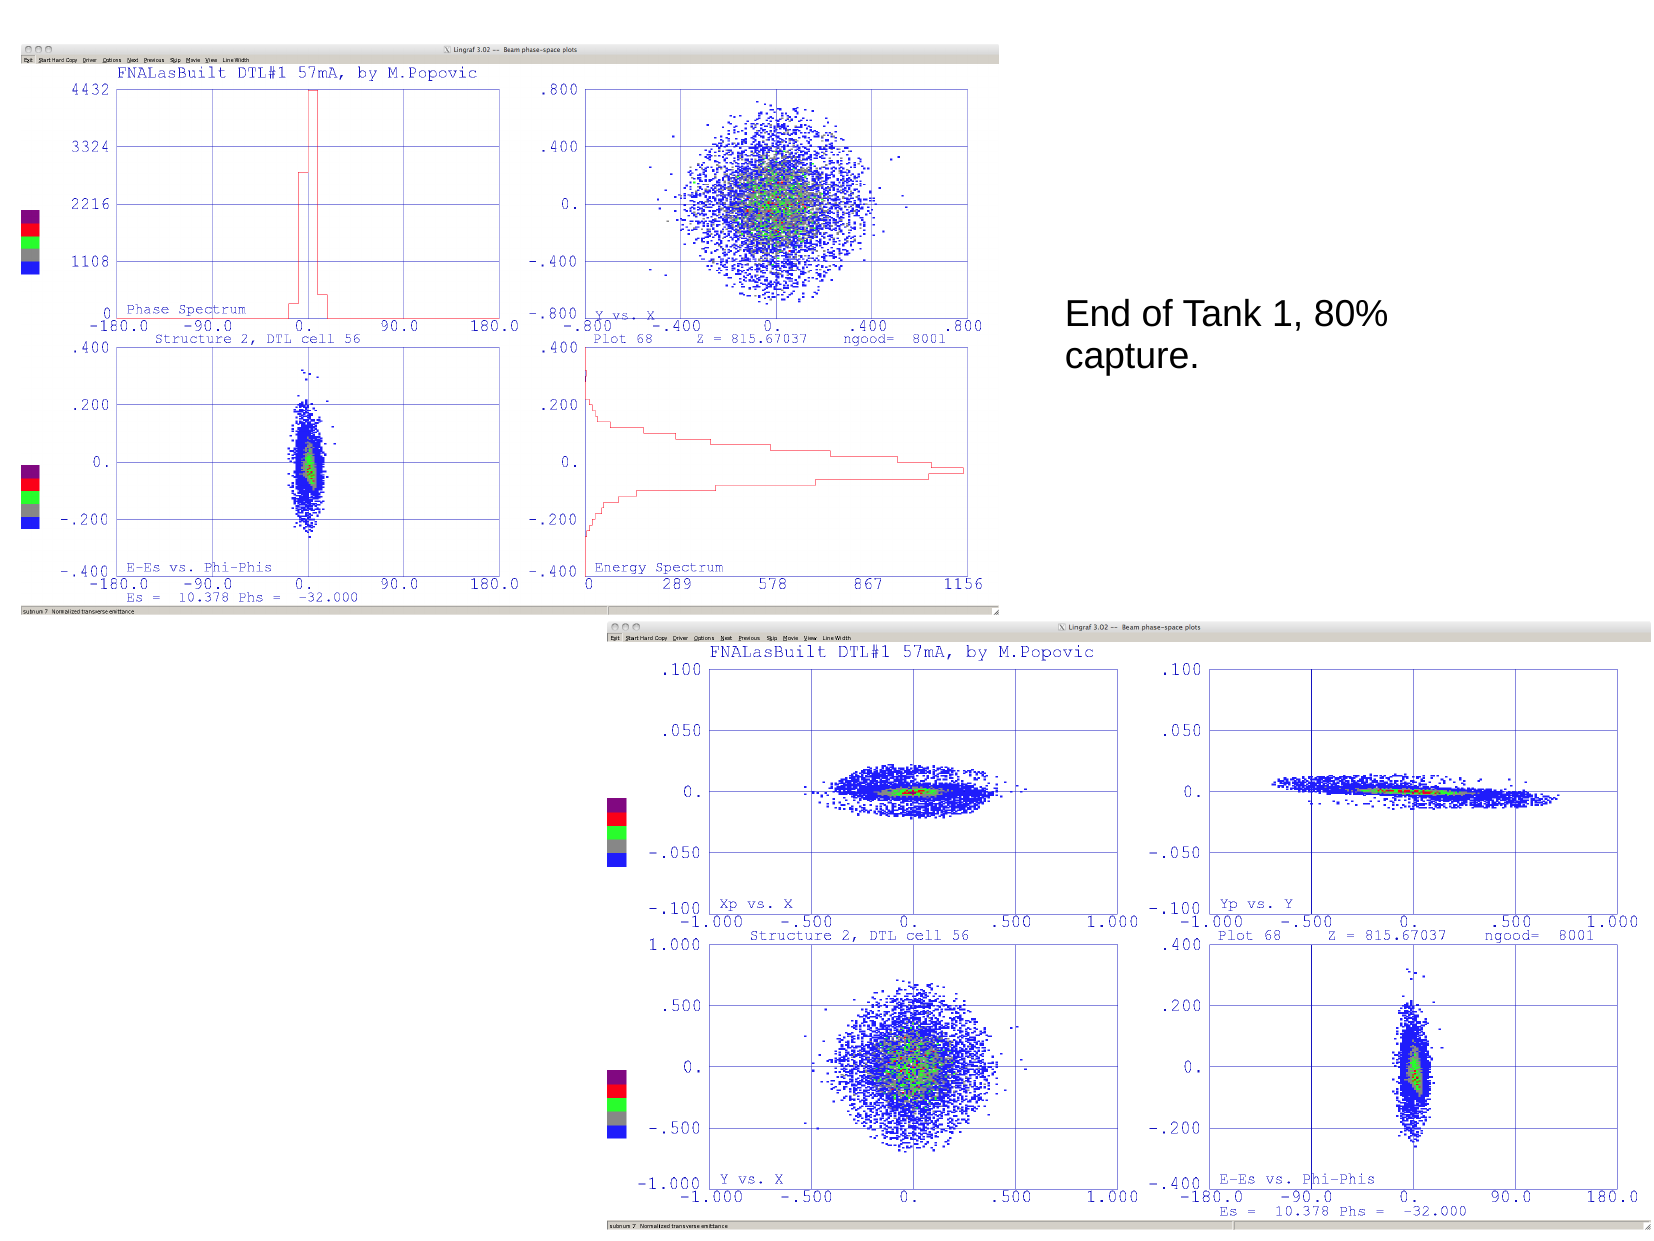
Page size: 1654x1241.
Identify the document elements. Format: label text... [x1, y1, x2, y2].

text_box End of Tank 1, 80% capture. [1050, 285, 1531, 384]
picture [607, 621, 1651, 1231]
picture [21, 44, 999, 616]
